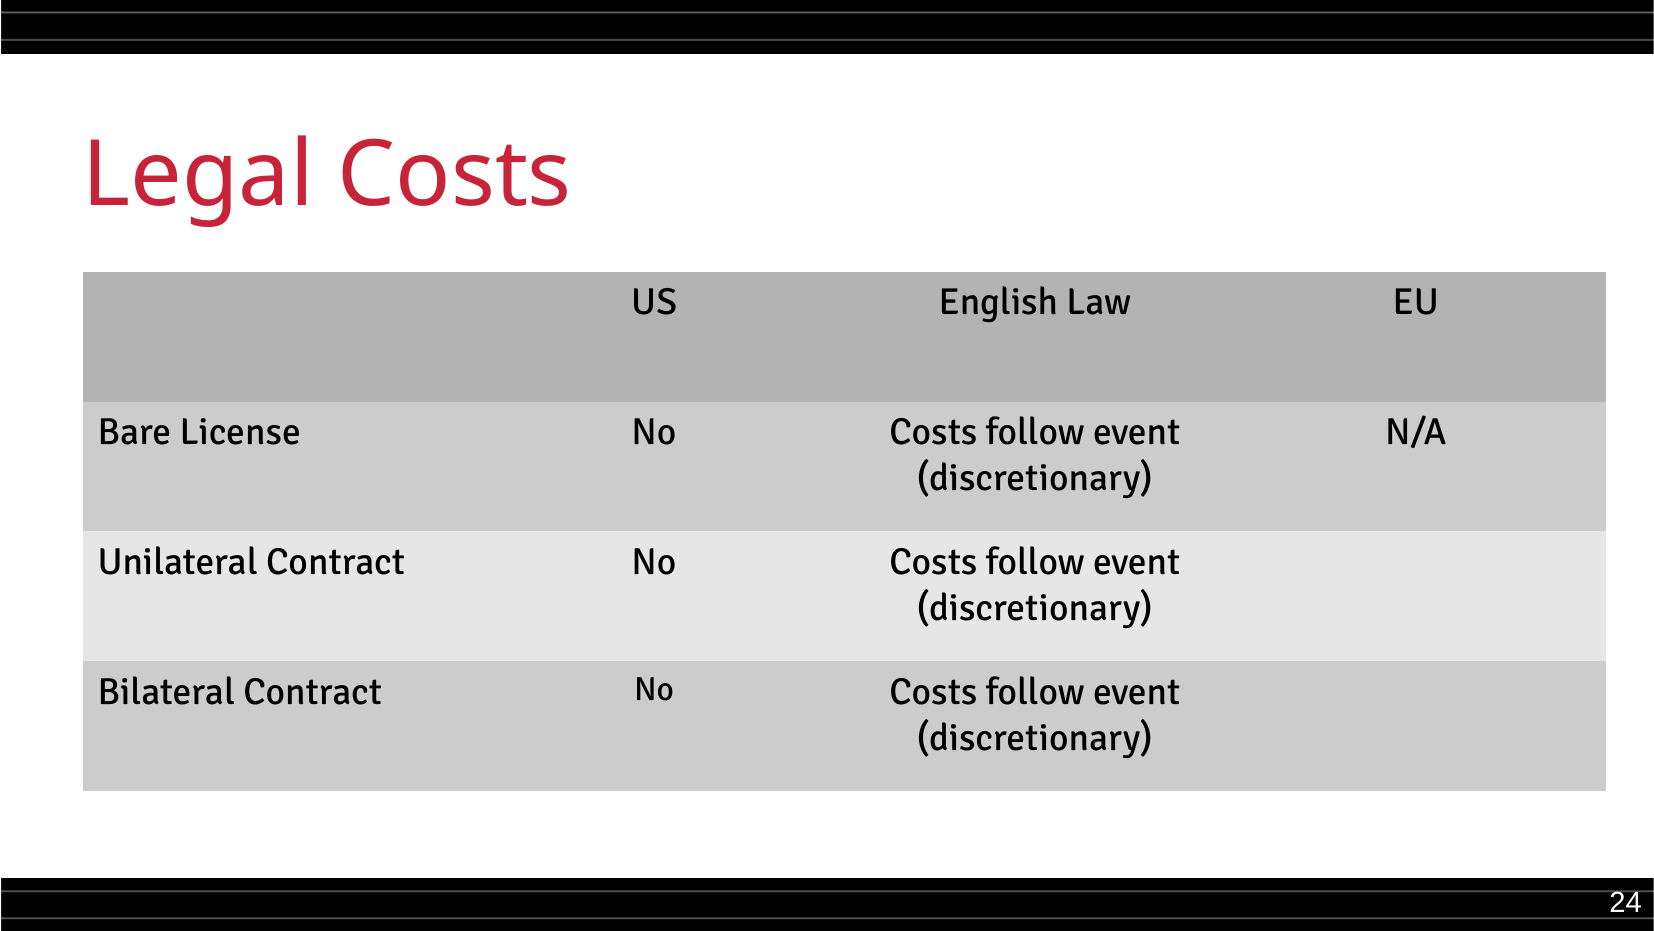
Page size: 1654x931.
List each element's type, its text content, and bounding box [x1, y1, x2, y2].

table_header English Law [844, 272, 1225, 402]
table_cell [1225, 661, 1606, 791]
picture [1, 878, 1654, 931]
table_cell No [464, 661, 844, 791]
table_cell Costs follow event (discretionary) [844, 531, 1225, 661]
picture [1, 0, 1654, 54]
title Legal Costs [82, 92, 1571, 249]
table_cell Costs follow event (discretionary) [844, 661, 1225, 791]
table_cell Bilateral Contract [83, 661, 464, 791]
table_cell N/A [1225, 402, 1606, 531]
table_cell No [464, 531, 844, 661]
table_cell No [464, 402, 844, 531]
table_cell Unilateral Contract [83, 531, 464, 661]
table_header EU [1225, 272, 1606, 402]
table_header [83, 272, 464, 402]
table_cell Bare License [83, 402, 464, 531]
table_cell [1225, 531, 1606, 661]
table_cell Costs follow event (discretionary) [844, 402, 1225, 531]
table_header US [464, 272, 844, 402]
